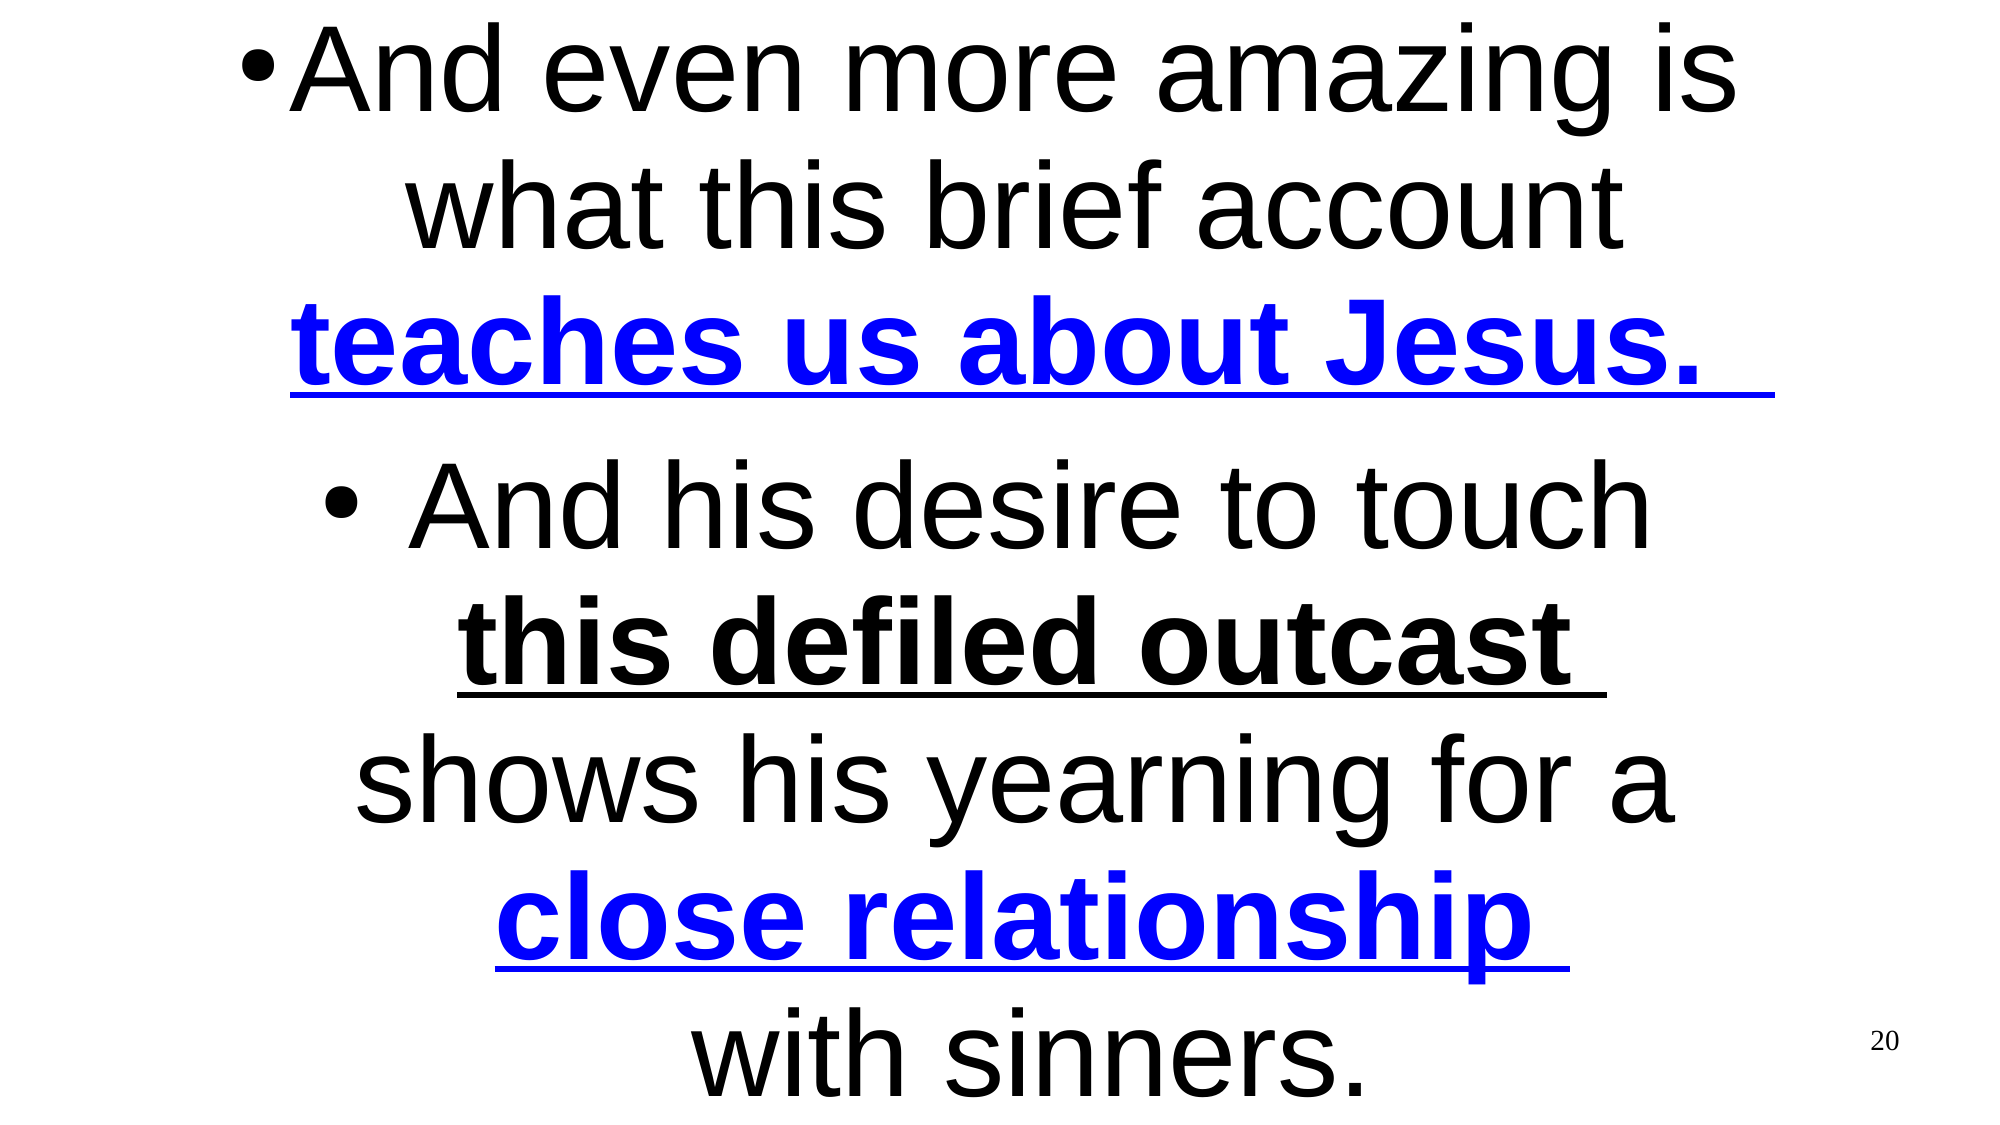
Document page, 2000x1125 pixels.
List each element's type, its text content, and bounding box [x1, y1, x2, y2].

list And even more amazing is what this brief account teaches us about Jesus. And his desire to touch this defiled outcast shows his yearning for a close relationship with sinners. [0, 0, 1996, 1123]
